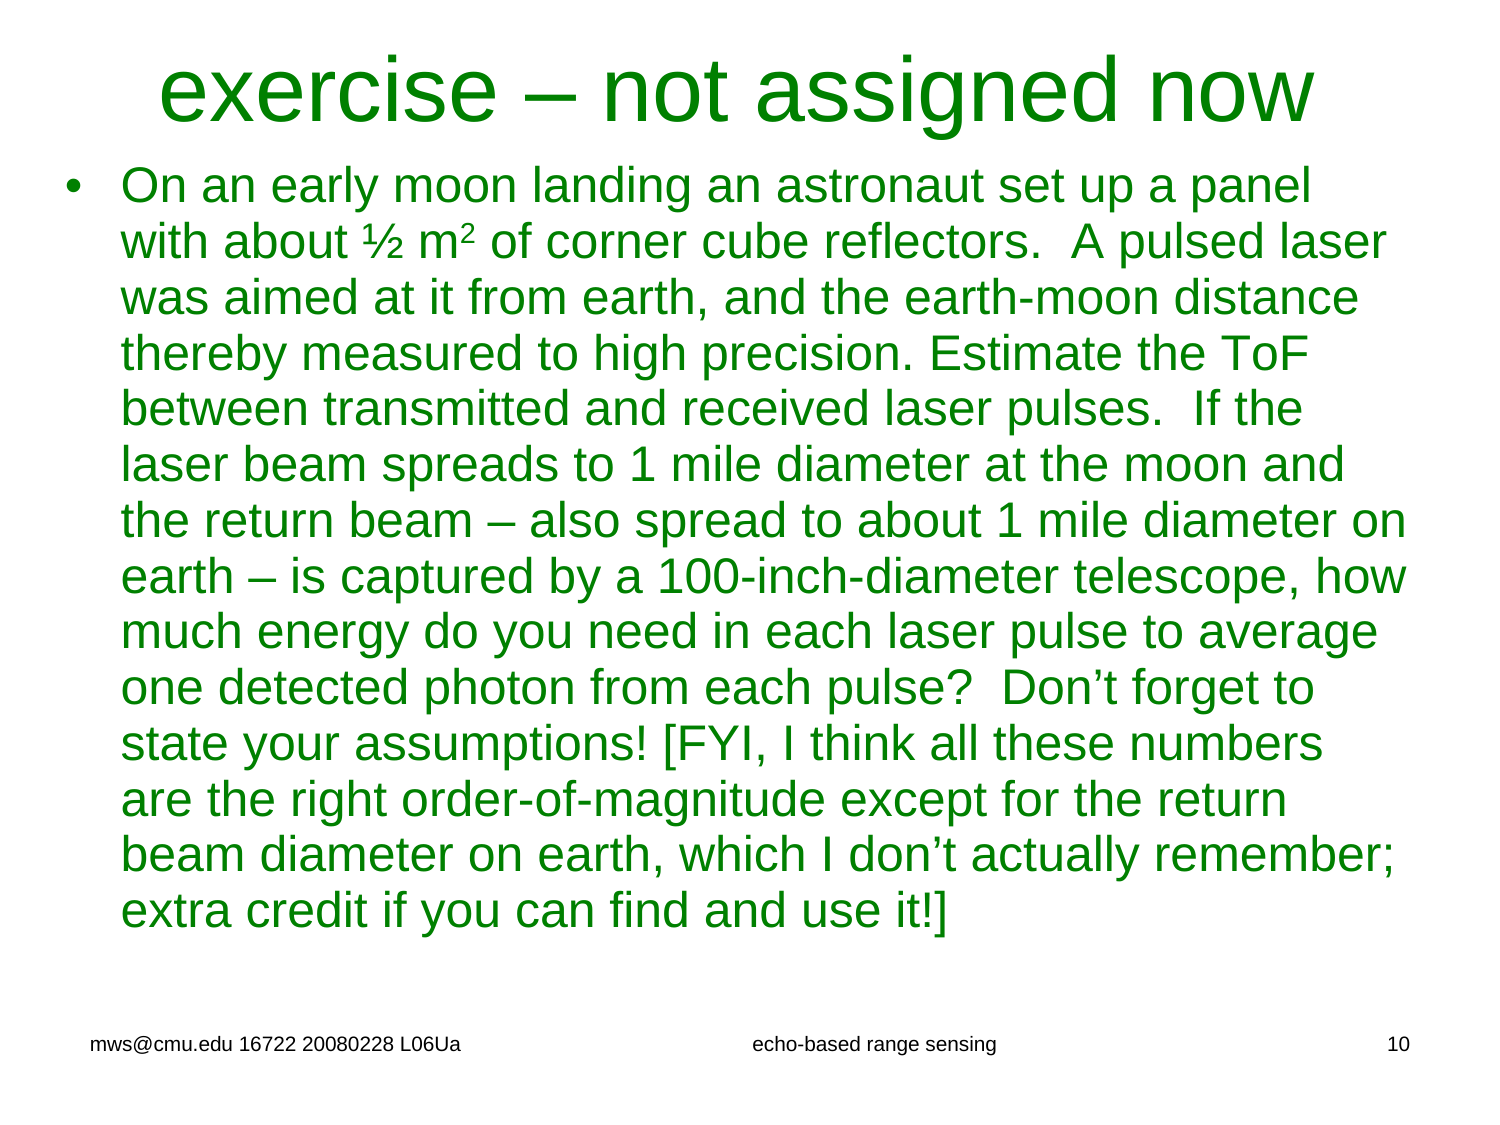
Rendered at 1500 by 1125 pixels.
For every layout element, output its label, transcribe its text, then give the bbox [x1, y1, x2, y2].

title exercise – not assigned now [62, 27, 1413, 149]
list On an early moon landing an astronaut set up a panel with about ½ m2 of corner cube reflectors. A pulsed laser was aimed at it from earth, and the earth-moon distance thereby measured to high precision. Estimate the ToF between transmitted and received laser pulses. If the laser beam spreads to 1 mile diameter at the moon and the return beam – also spread to about 1 mile diameter on earth – is captured by a 100-inch-diameter telescope, how much energy do you need in each laser pulse to average one detected photon from each pulse? Don’t forget to state your assumptions! [FYI, I think all these numbers are the right order-of-magnitude except for the return beam diameter on earth, which I don’t actually remember; extra credit if you can find and use it!] [49, 149, 1425, 1006]
